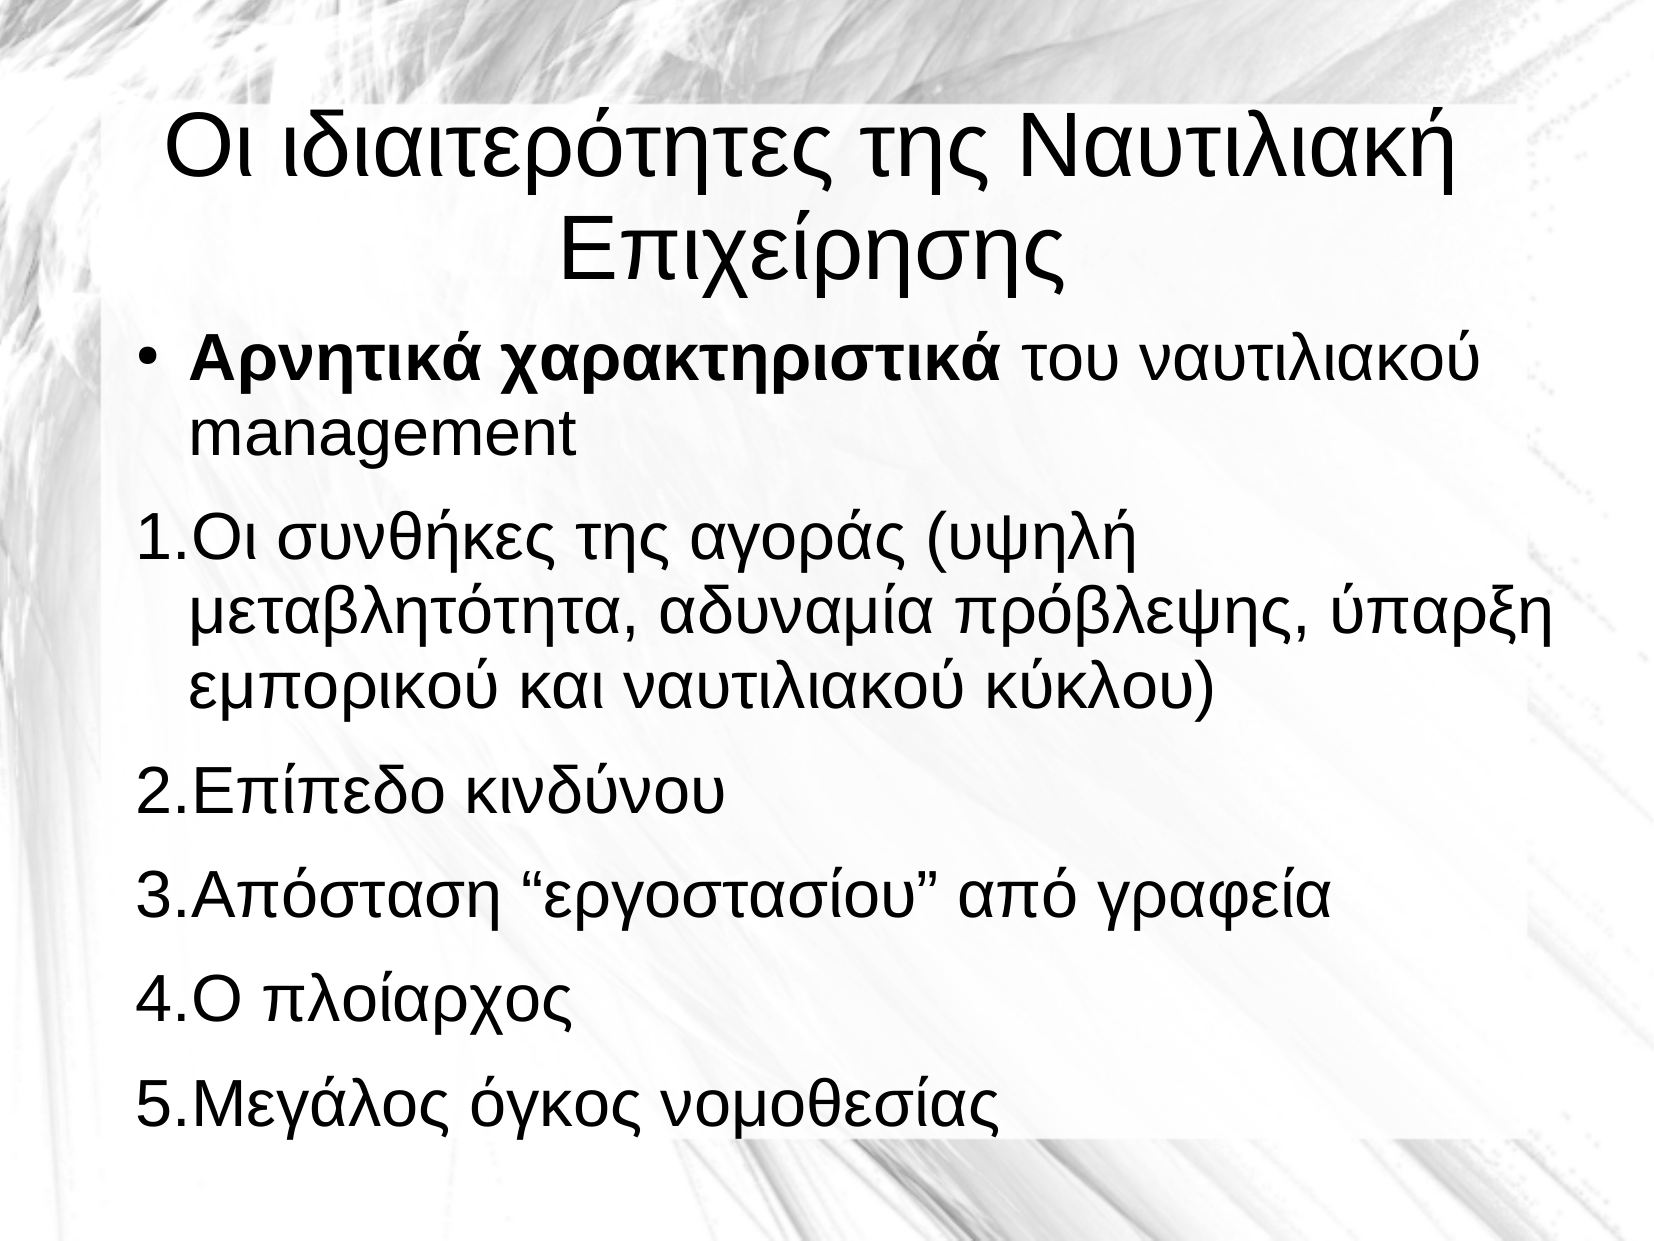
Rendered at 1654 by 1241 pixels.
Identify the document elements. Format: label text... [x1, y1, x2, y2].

picture [0, 0, 1654, 1241]
title Οι ιδιαιτερότητες της Ναυτιλιακή Επιχείρησης [118, 93, 1506, 299]
list Αρνητικά χαρακτηριστικά του ναυτιλιακού management Οι συνθήκες της αγοράς (υψηλή μεταβλητότητα, αδυναμία πρόβλεψης, ύπαρξη εμπορικού και ναυτιλιακού κύκλου) Επίπεδο κινδύνου Απόσταση “εργοστασίου” από γραφεία Ο πλοίαρχος Μεγάλος όγκος νομοθεσίας [118, 319, 1571, 1141]
